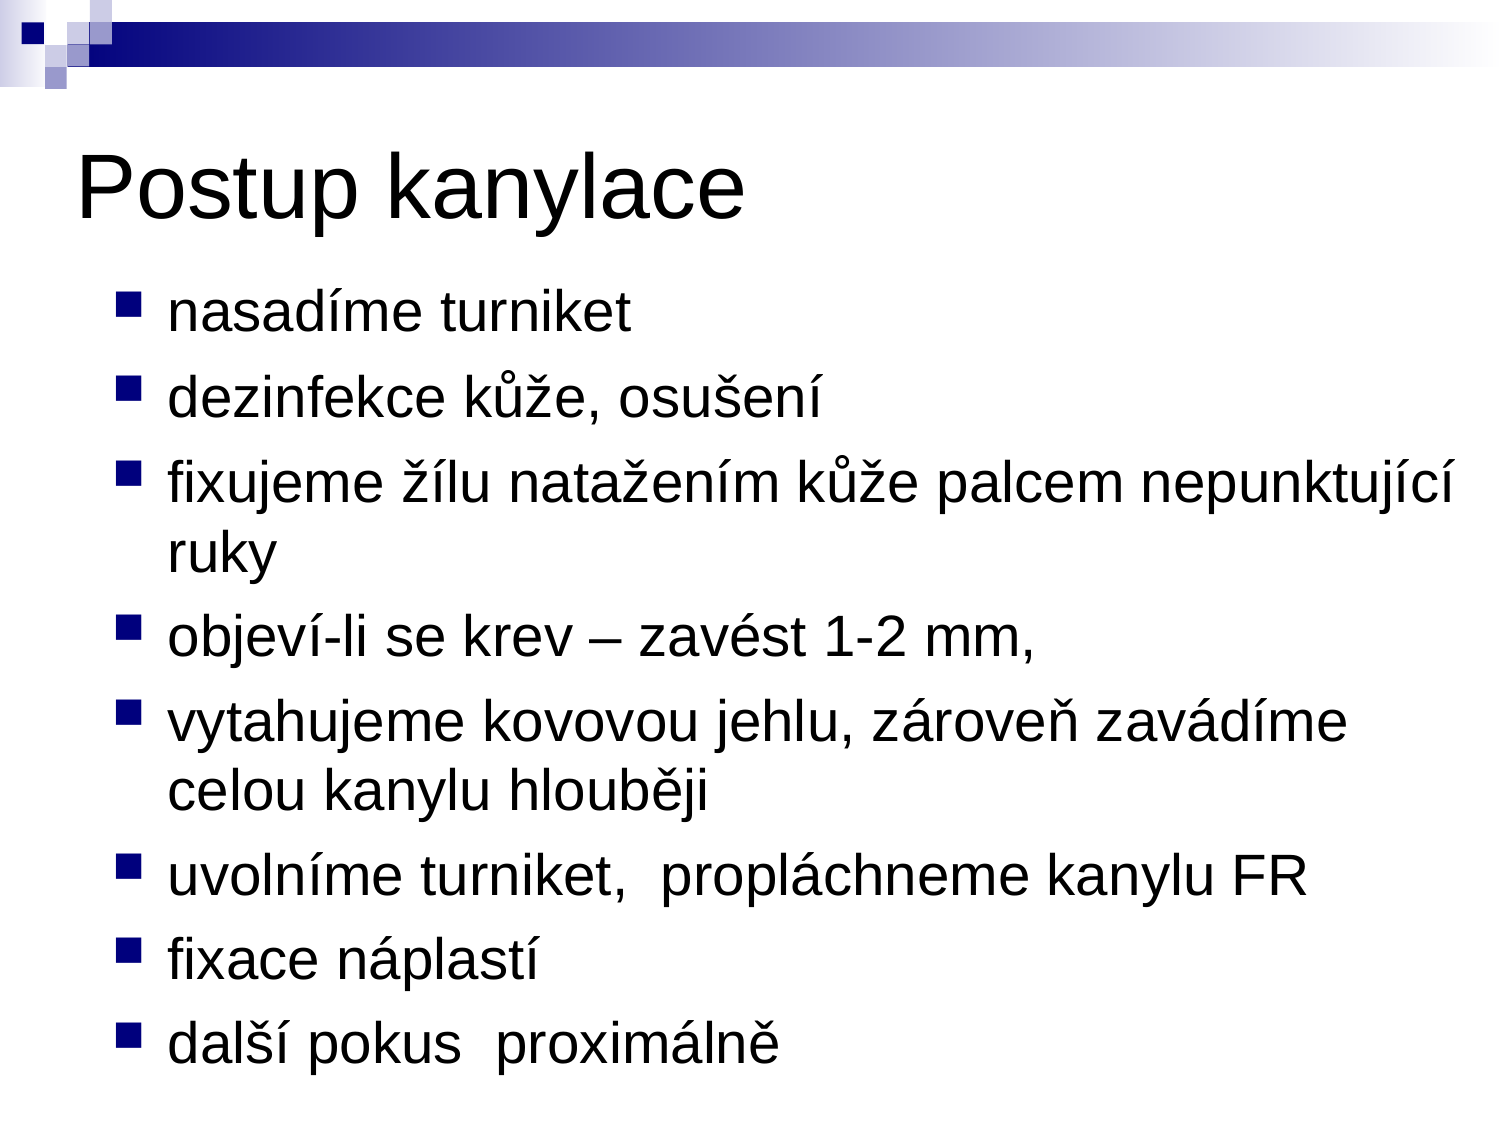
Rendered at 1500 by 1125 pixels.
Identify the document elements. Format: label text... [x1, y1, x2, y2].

title Postup kanylace [75, 75, 1426, 301]
list nasadíme turniket dezinfekce kůže, osušení fixujeme žílu natažením kůže palcem nepunktující ruky objeví-li se krev – zavést 1-2 mm, vytahujeme kovovou jehlu, zároveň zavádíme celou kanylu hlouběji uvolníme turniket, propláchneme kanylu FR fixace náplastí další pokus proximálně [112, 278, 1463, 1077]
